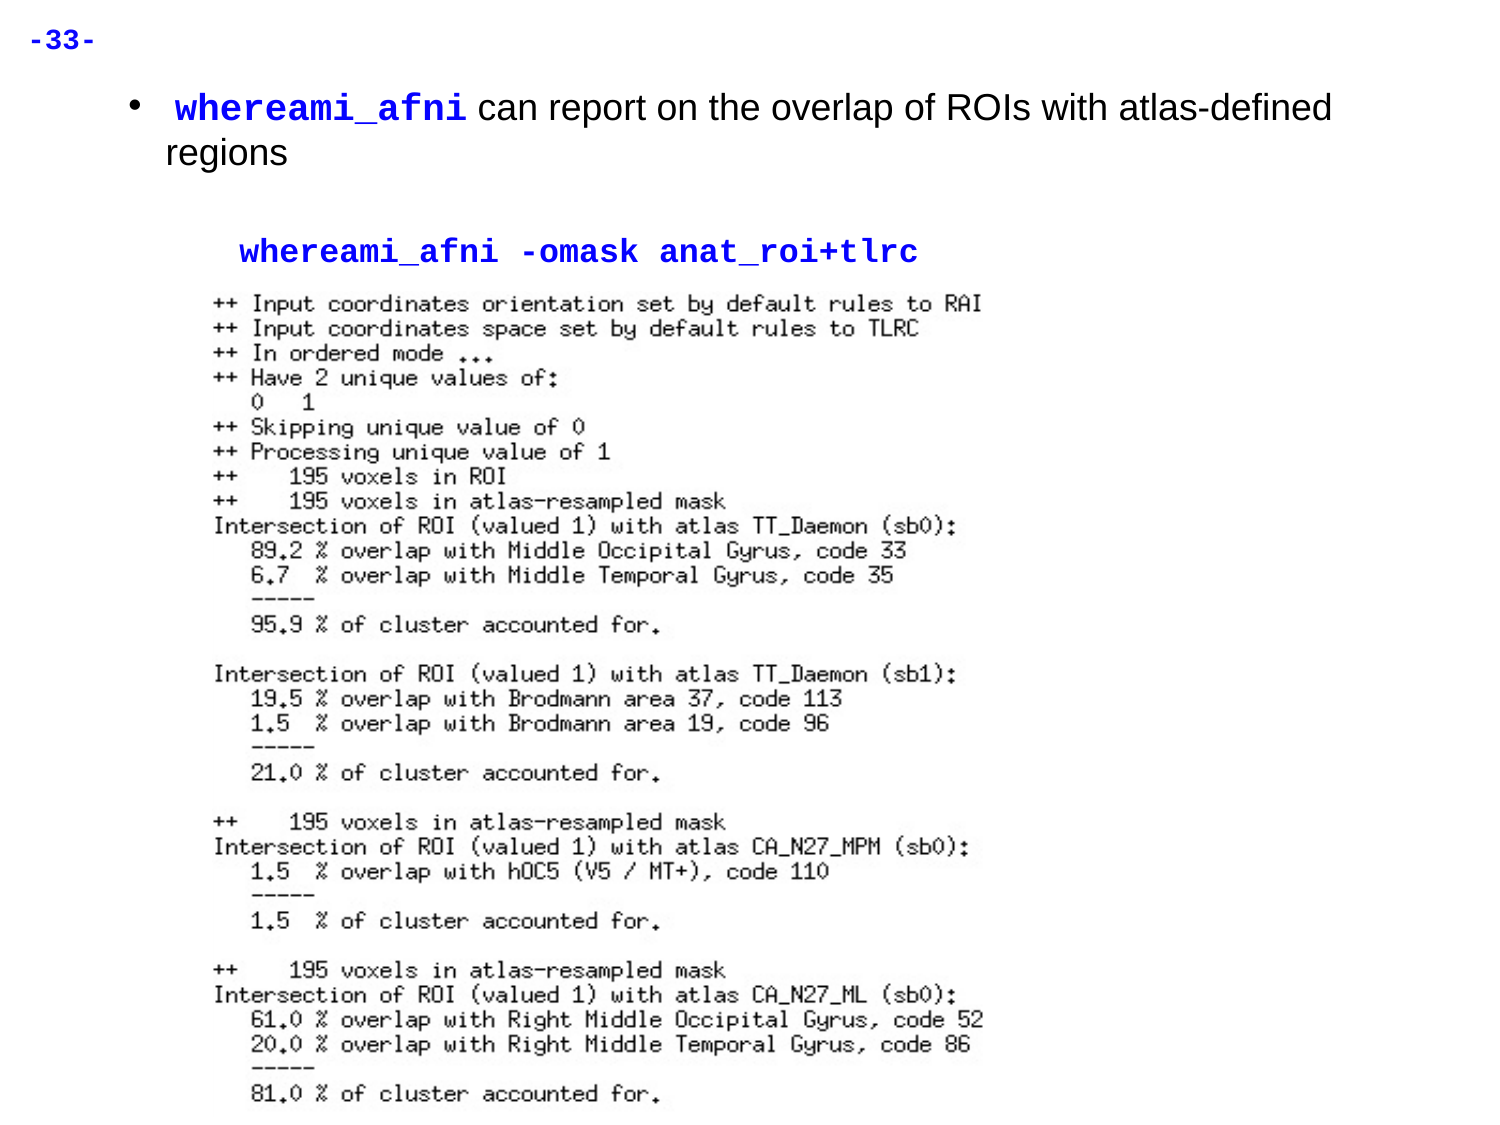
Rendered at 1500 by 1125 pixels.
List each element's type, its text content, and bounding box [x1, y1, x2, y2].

picture [212, 291, 1075, 1117]
text_box whereami_afni can report on the overlap of ROIs with atlas-defined regions whereami_afni -omask anat_roi+tlrc [112, 75, 1463, 288]
